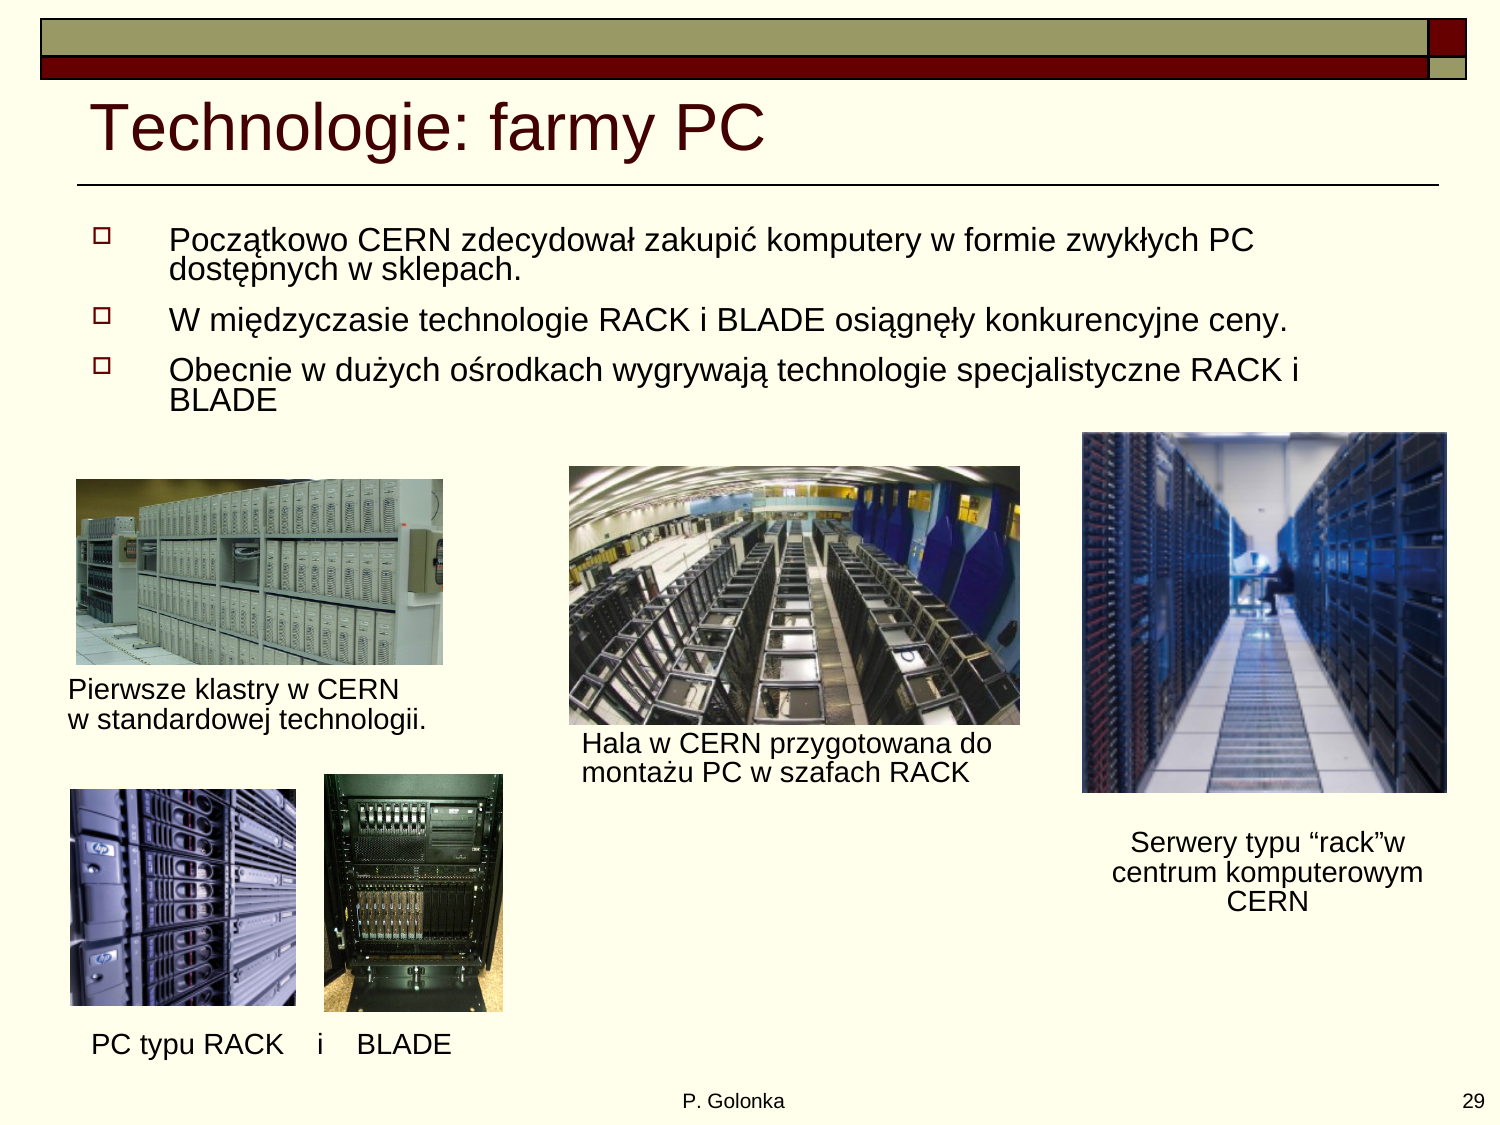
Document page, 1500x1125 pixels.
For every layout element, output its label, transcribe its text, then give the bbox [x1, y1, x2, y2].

text_box PC typu RACK i BLADE [76, 1023, 468, 1069]
picture [324, 774, 503, 1012]
text_box Pierwsze klastry w CERN w standardowej technologii. [53, 668, 491, 744]
text_box Hala w CERN przygotowana do montażu PC w szafach RACK [566, 721, 1028, 797]
picture [76, 479, 443, 665]
picture [569, 466, 1020, 725]
list Początkowo CERN zdecydował zakupić komputery w formie zwykłych PC dostępnych w sklepach. W międzyczasie technologie RACK i BLADE osiągnęły konkurencyjne ceny. Obecnie w dużych ośrodkach wygrywają technologie specjalistyczne RACK i BLADE [76, 219, 1427, 445]
title Technologie: farmy PC [75, 82, 1426, 173]
picture [70, 789, 296, 1006]
text_box Serwery typu “rack”w centrum komputerowym CERN [1062, 821, 1474, 926]
picture [1082, 432, 1447, 793]
